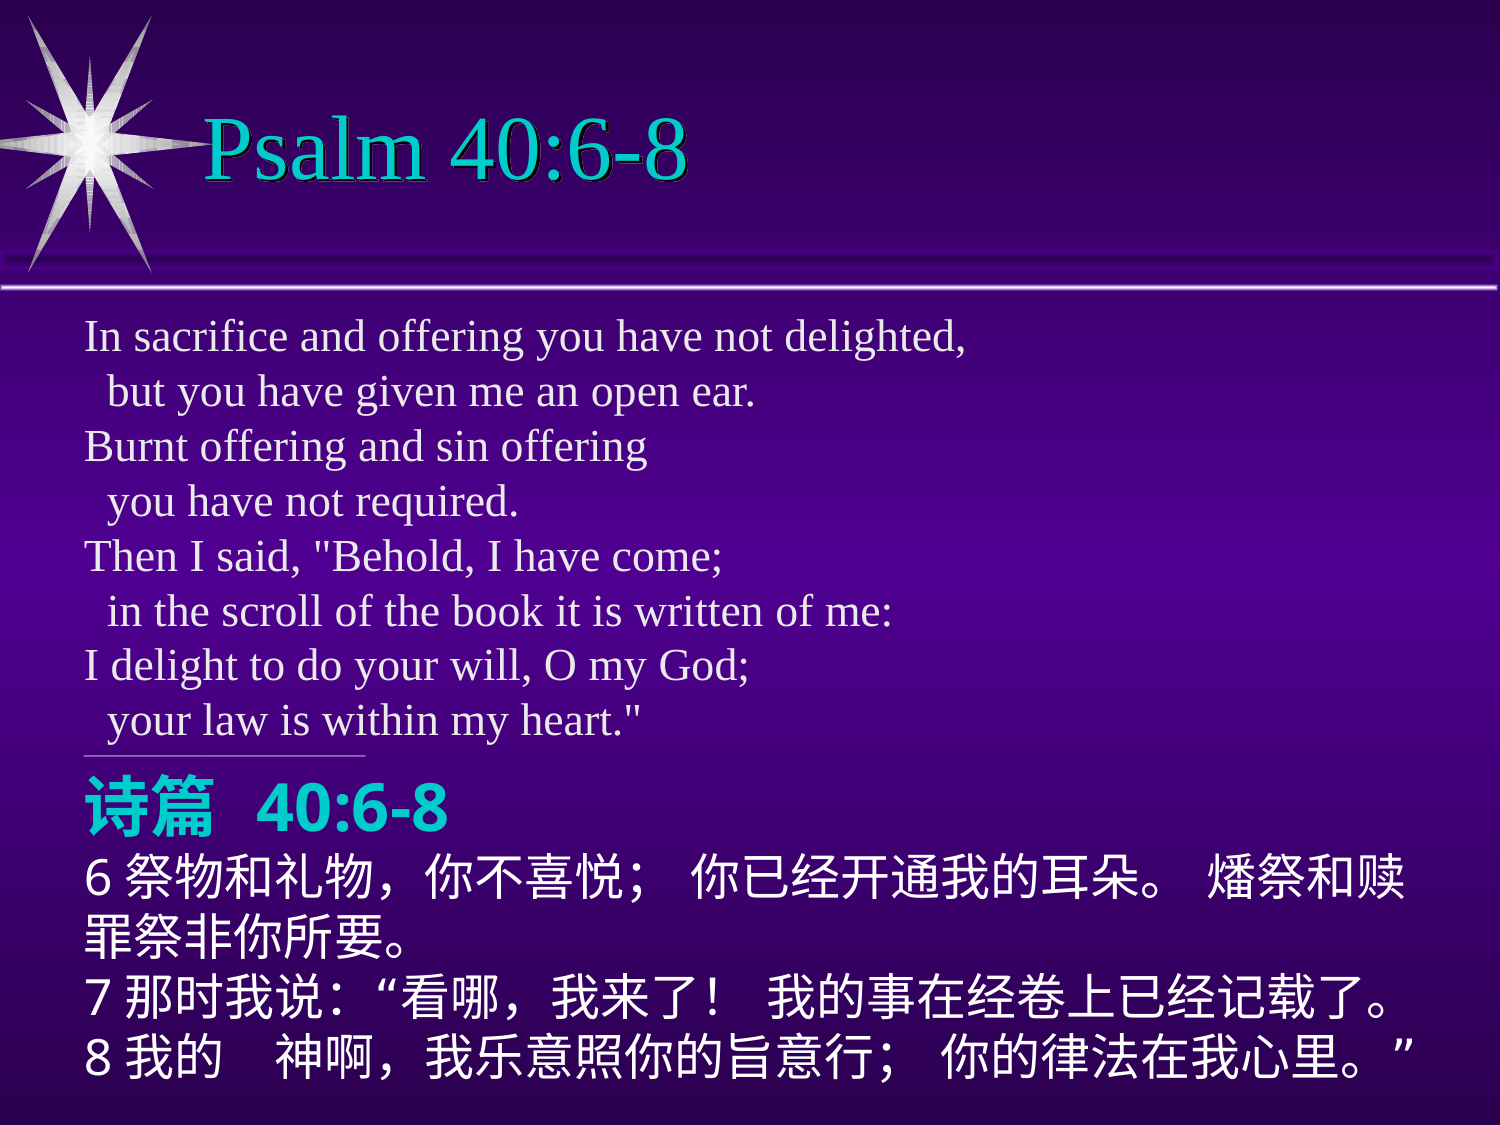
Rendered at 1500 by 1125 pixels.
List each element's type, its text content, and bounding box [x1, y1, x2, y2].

text_box In sacrifice and offering you have not delighted, but you have given me an open ear. Burnt offering and sin offering you have not required. Then I said, "Behold, I have come; in the scroll of the book it is written of me: I delight to do your will, O my God; your law is within my heart." ──────────────────────── 诗篇 40:6-8 6祭物和礼物，你不喜悦； 你已经开通我的耳朵。 燔祭和赎罪祭非你所要。 7那时我说：“看哪，我来了！ 我的事在经卷上已经记载了。 8我的 神啊，我乐意照你的旨意行； 你的律法在我心里。” [69, 298, 1463, 1103]
title Psalm 40:6-8 [187, 56, 1463, 244]
